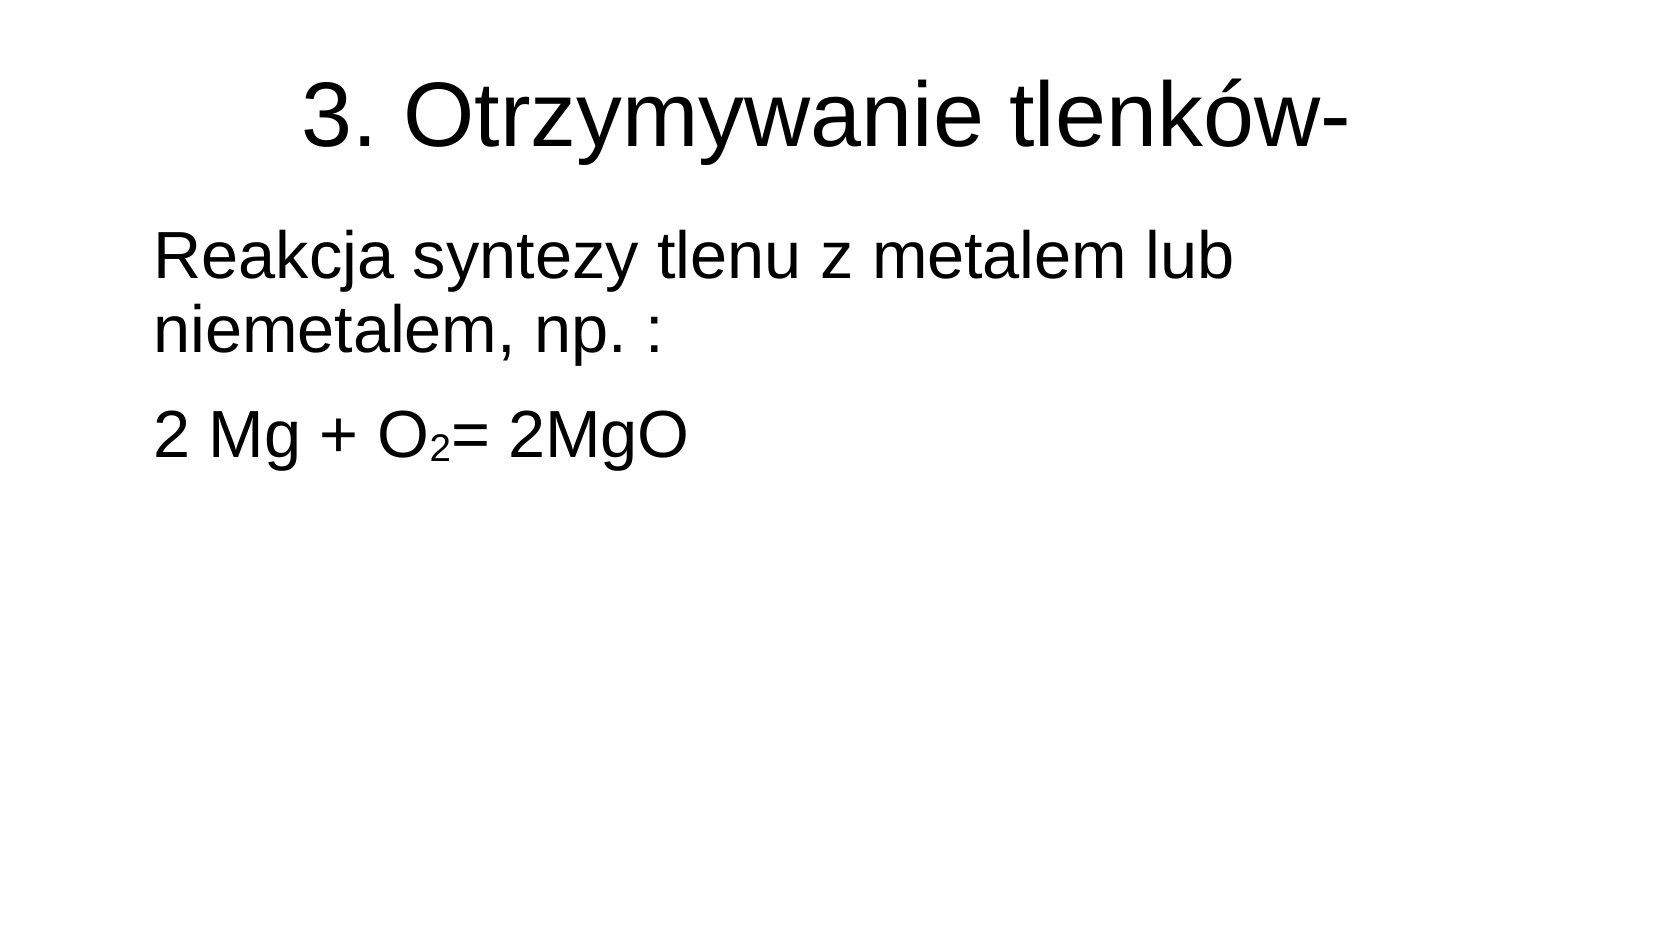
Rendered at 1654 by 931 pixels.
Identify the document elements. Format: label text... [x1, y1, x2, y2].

list Reakcja syntezy tlenu z metalem lub niemetalem, np. : 2 Mg + O2= 2MgO [82, 217, 1571, 758]
title 3. Otrzymywanie tlenków- [82, 37, 1571, 193]
